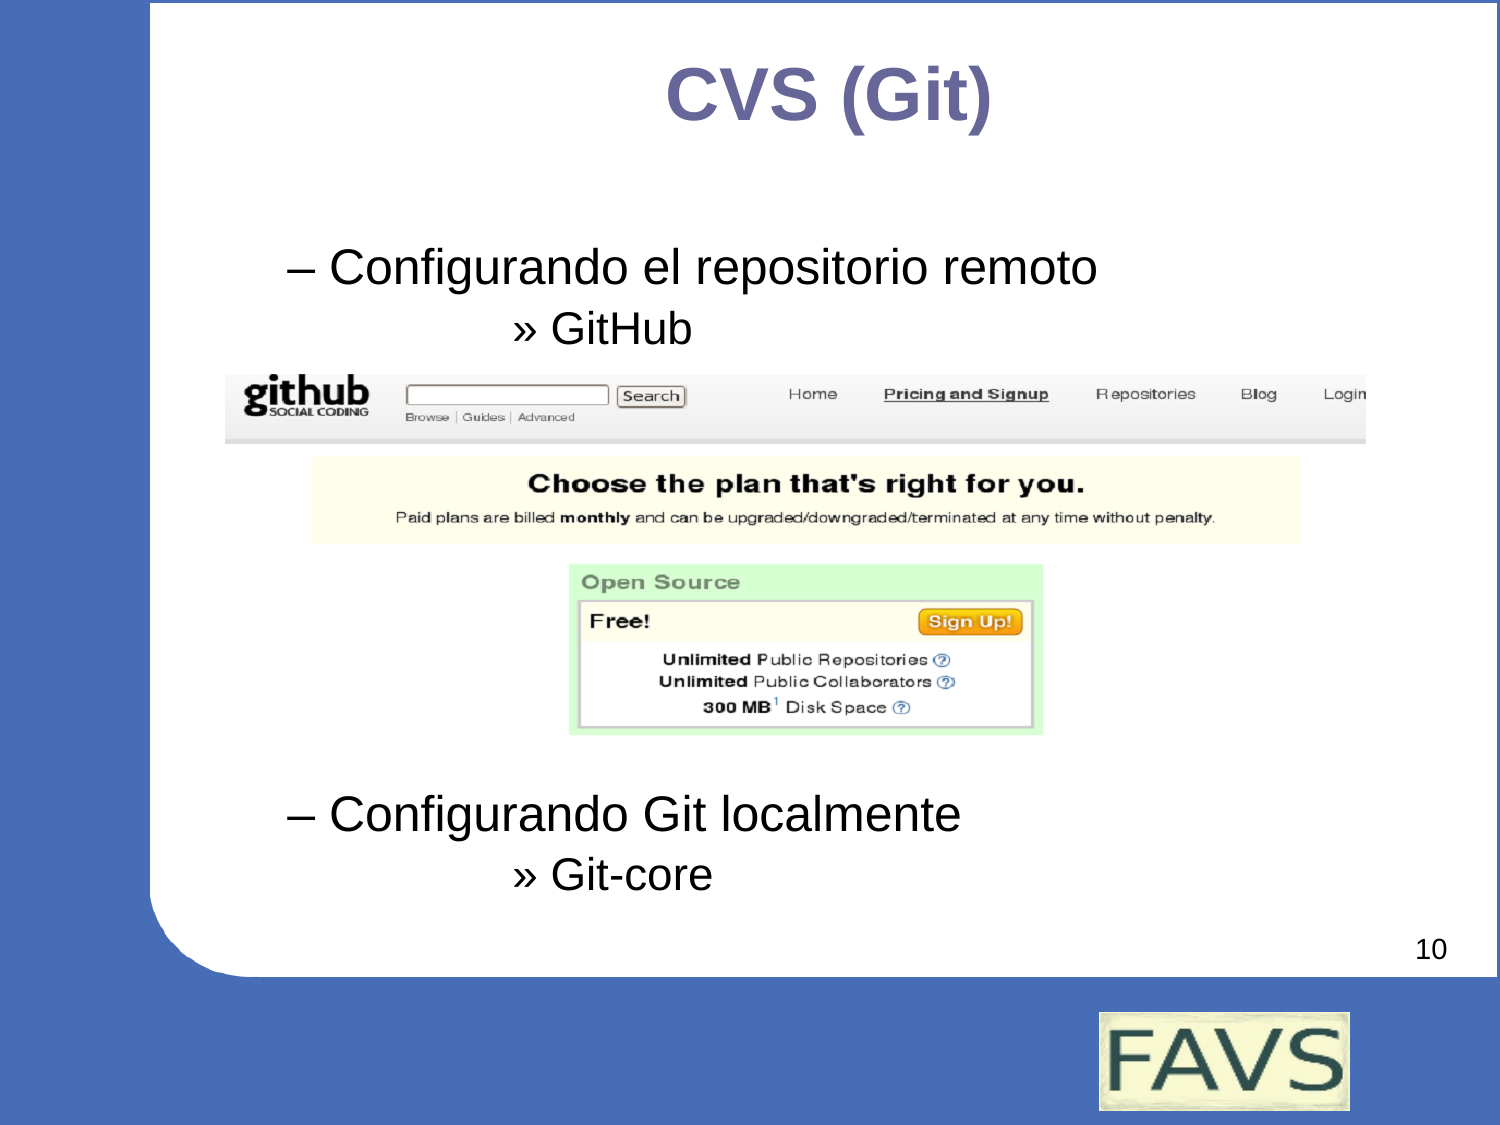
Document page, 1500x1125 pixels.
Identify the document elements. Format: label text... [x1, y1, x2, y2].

title CVS (Git) [212, 24, 1447, 164]
picture [0, 0, 1500, 1125]
subtitle Configurando el repositorio remoto GitHub Configurando Git localmente Git-core [212, 182, 1448, 918]
